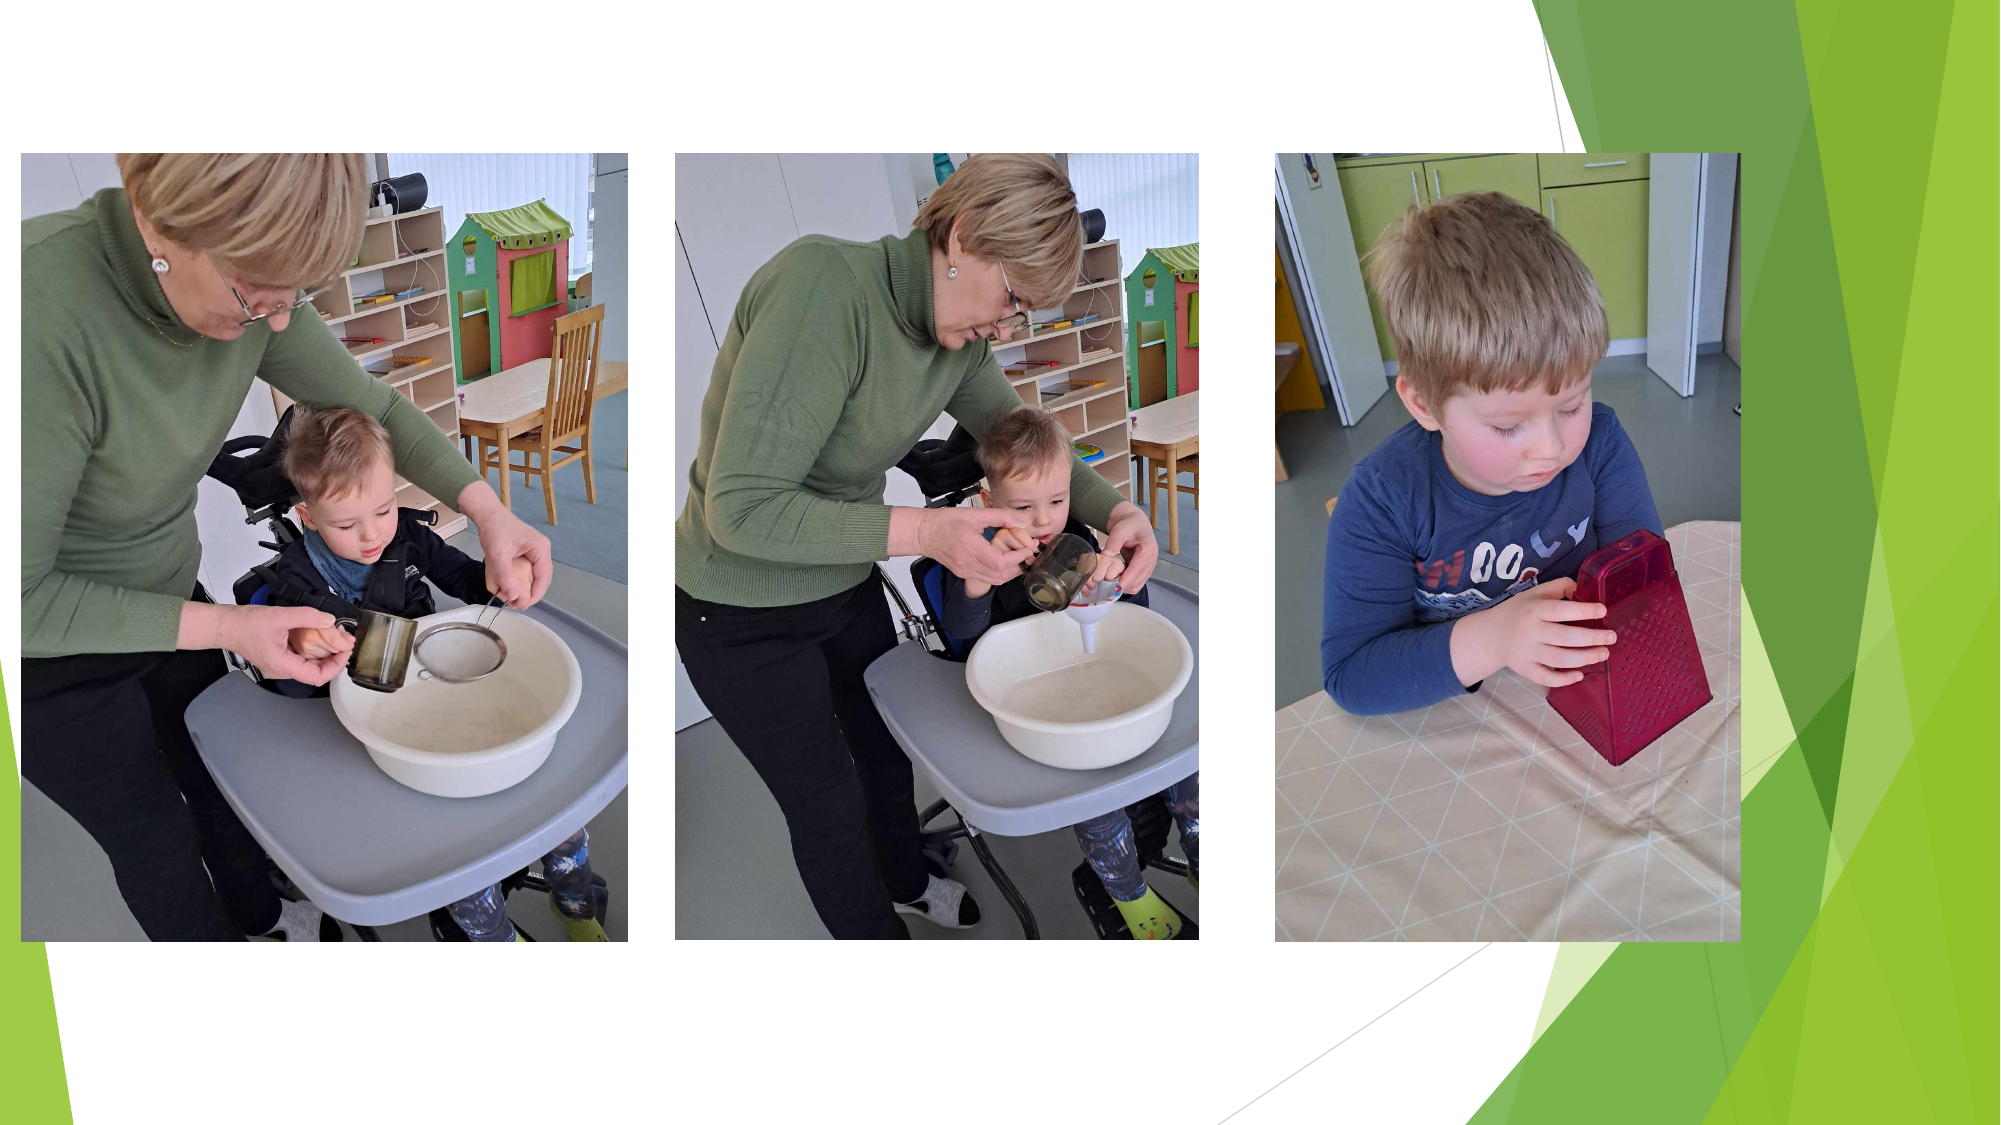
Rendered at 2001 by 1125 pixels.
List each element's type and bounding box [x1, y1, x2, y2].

picture [21, 153, 628, 942]
picture [675, 153, 1199, 940]
picture [1275, 153, 1741, 942]
